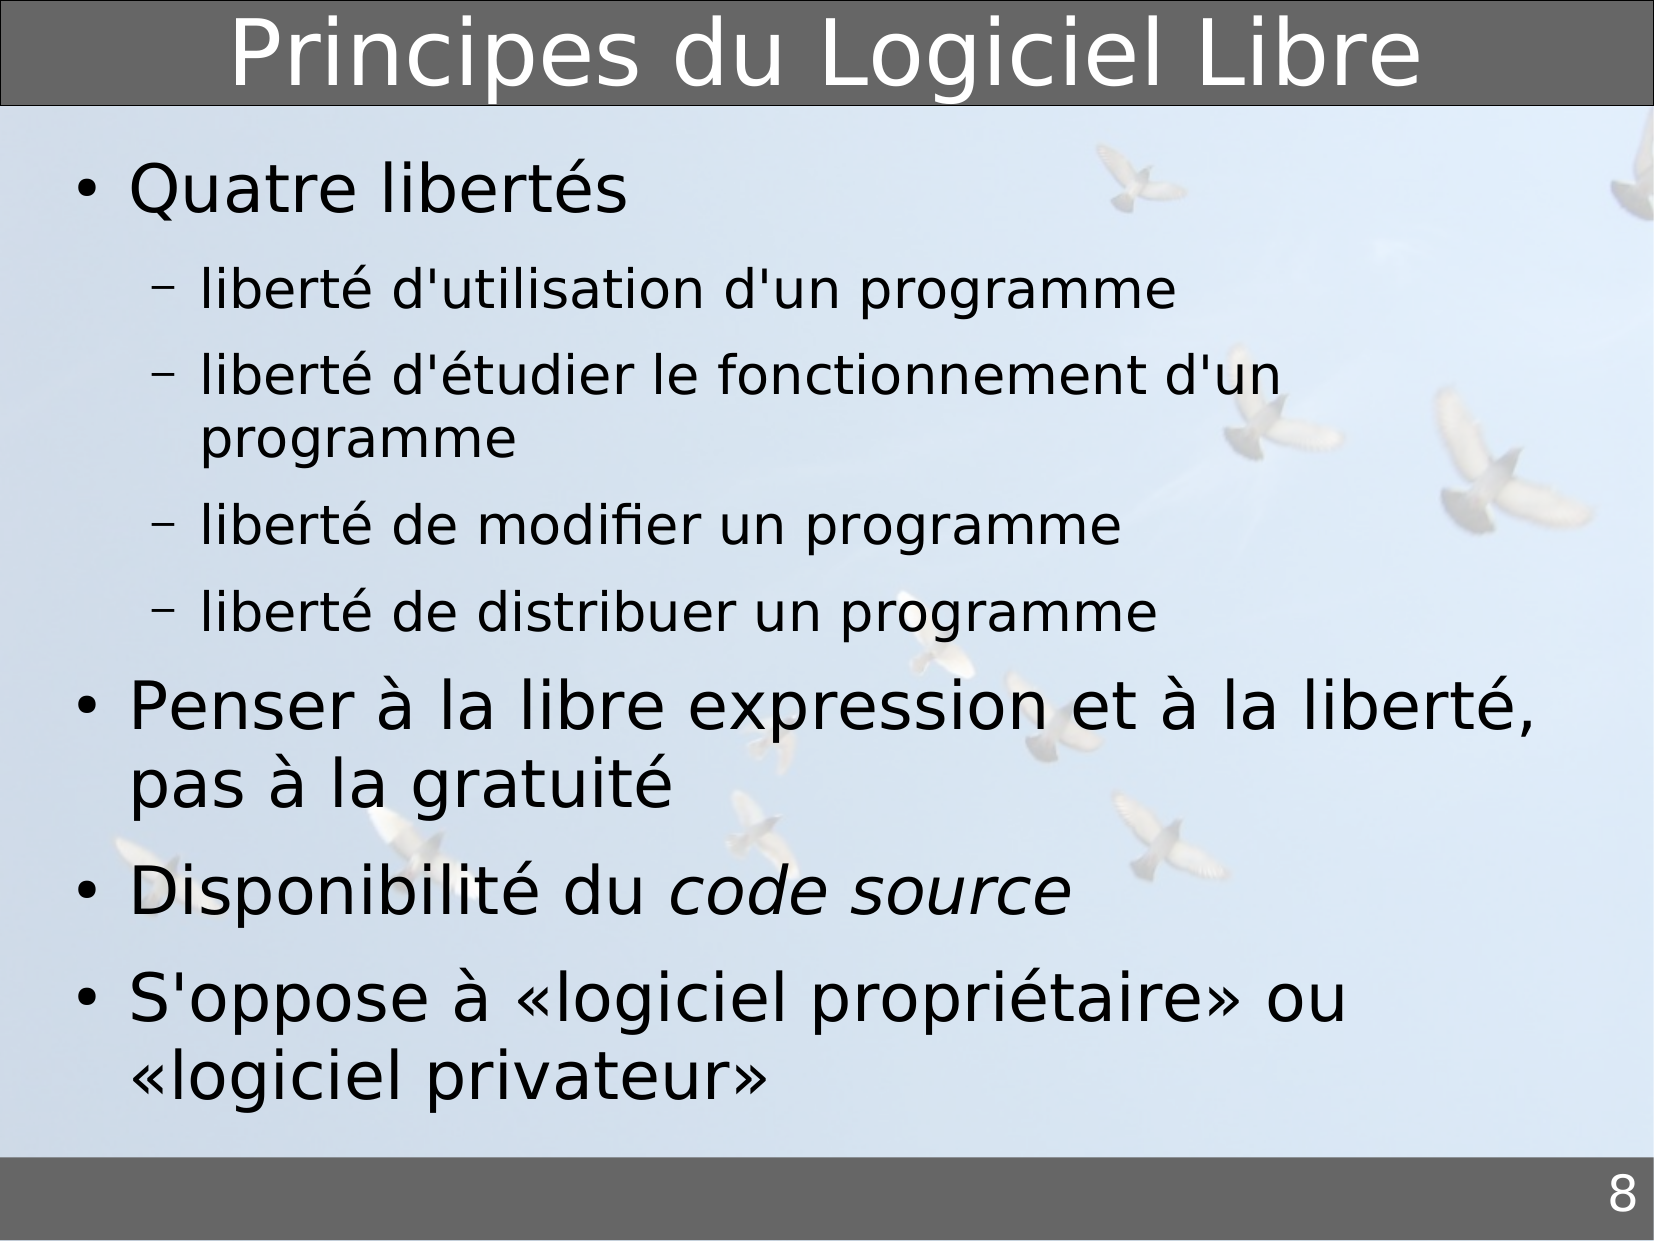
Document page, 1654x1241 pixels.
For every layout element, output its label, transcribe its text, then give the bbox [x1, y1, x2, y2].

title Principes du Logiciel Libre [0, 0, 1654, 108]
list Quatre libertés liberté d'utilisation d'un programme liberté d'étudier le fonctionnement d'un programme liberté de modifier un programme liberté de distribuer un programme Penser à la libre expression et à la liberté, pas à la gratuité Disponibilité du code source S'oppose à «logiciel propriétaire» ou «logiciel privateur» [57, 150, 1606, 1116]
